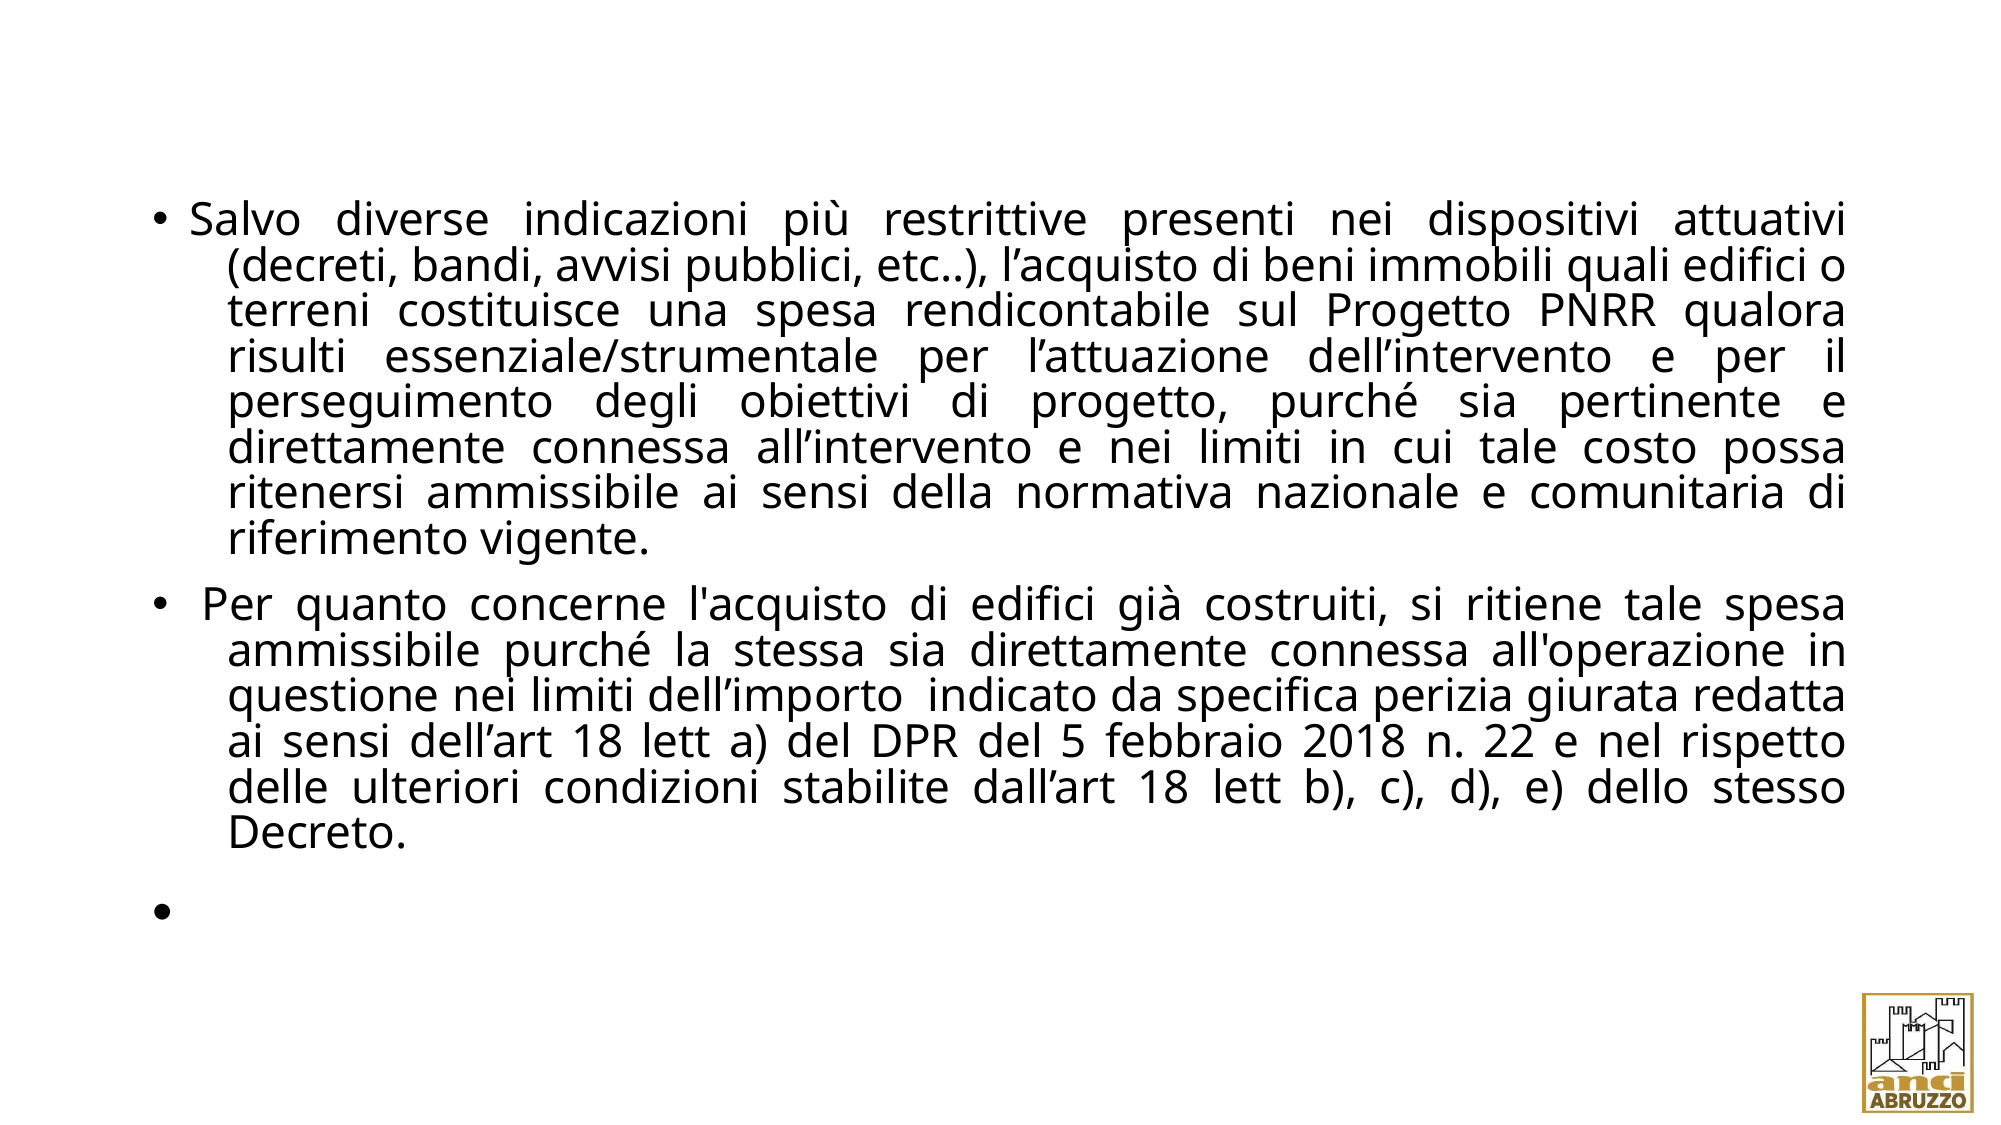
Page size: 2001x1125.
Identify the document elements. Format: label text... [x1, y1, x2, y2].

list Salvo diverse indicazioni più restrittive presenti nei dispositivi attuativi (decreti, bandi, avvisi pubblici, etc..), l’acquisto di beni immobili quali edifici o terreni costituisce una spesa rendicontabile sul Progetto PNRR qualora risulti essenziale/strumentale per l’attuazione dell’intervento e per il perseguimento degli obiettivi di progetto, purché sia pertinente e direttamente connessa all’intervento e nei limiti in cui tale costo possa ritenersi ammissibile ai sensi della normativa nazionale e comunitaria di riferimento vigente. Per quanto concerne l'acquisto di edifici già costruiti, si ritiene tale spesa ammissibile purché la stessa sia direttamente connessa all'operazione in questione nei limiti dell’importo indicato da specifica perizia giurata redatta ai sensi dell’art 18 lett a) del DPR del 5 febbraio 2018 n. 22 e nel rispetto delle ulteriori condizioni stabilite dall’art 18 lett b), c), d), e) dello stesso Decreto. [137, 191, 1863, 871]
